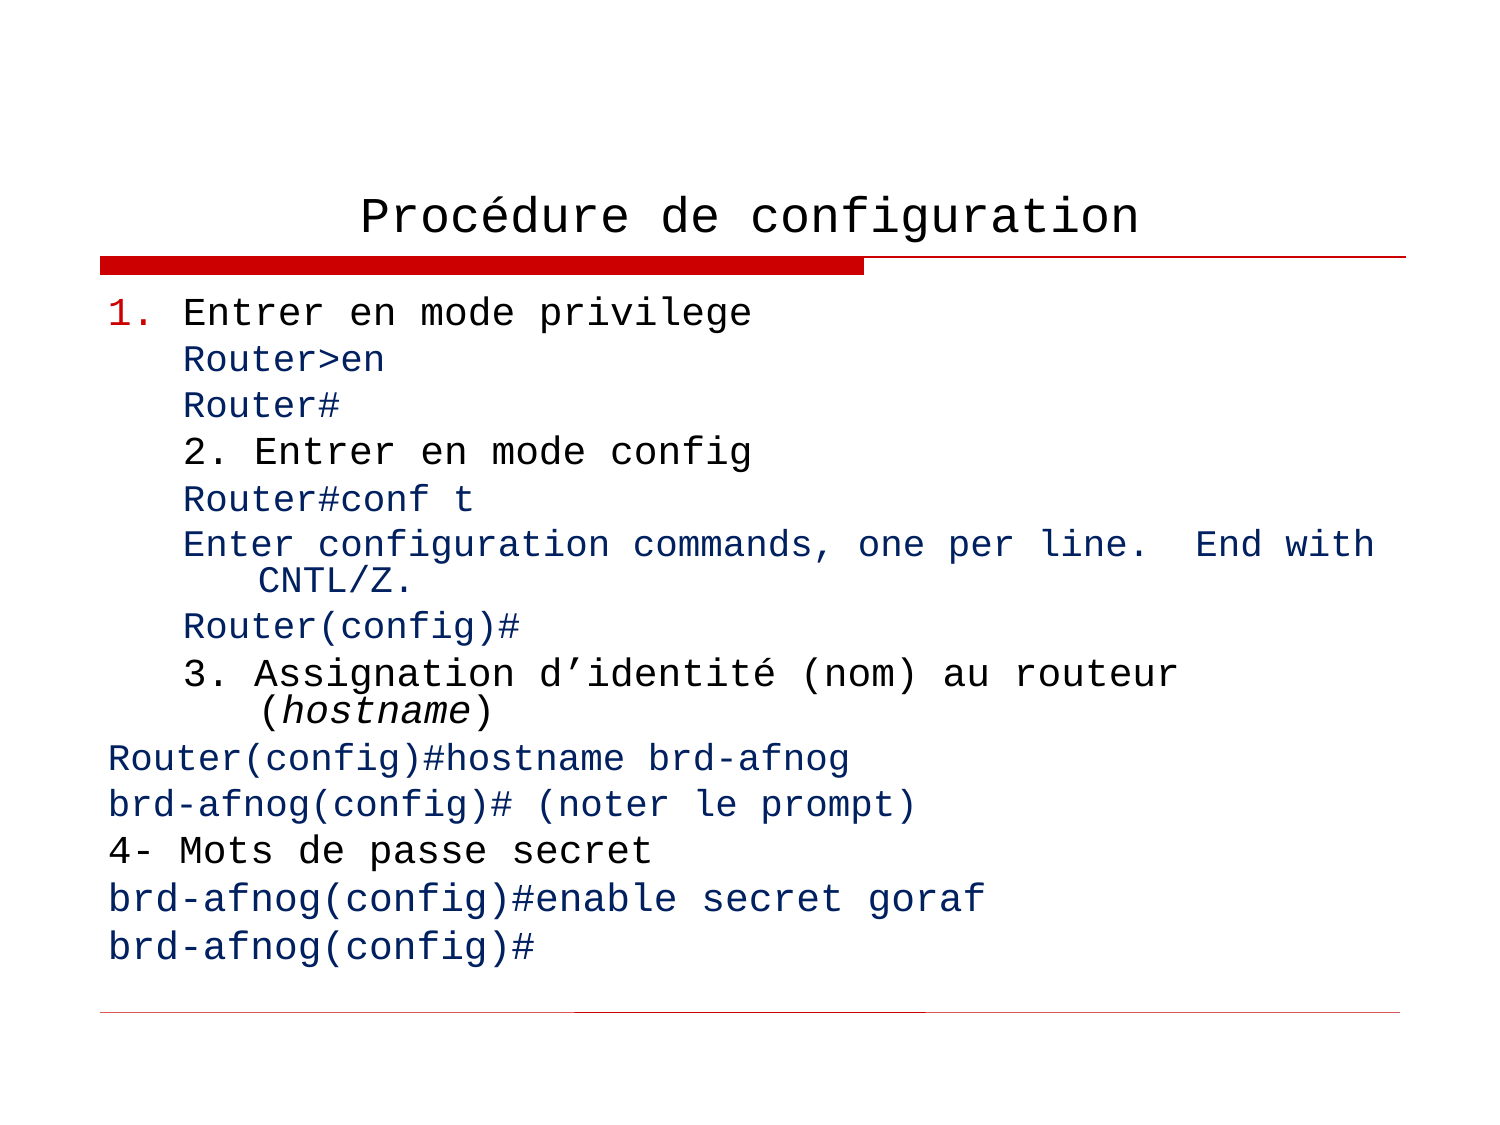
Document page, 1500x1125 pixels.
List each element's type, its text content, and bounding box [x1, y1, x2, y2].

title Procédure de configuration [94, 50, 1407, 250]
list Entrer en mode privilege Router>en Router# 2. Entrer en mode config Router#conf t Enter configuration commands, one per line. End with CNTL/Z. Router(config)# 3. Assignation d’identité (nom) au routeur (hostname) Router(config)#hostname brd-afnog brd-afnog(config)# (noter le prompt) 4- Mots de passe secret brd-afnog(config)#enable secret goraf brd-afnog(config)# [92, 287, 1406, 950]
